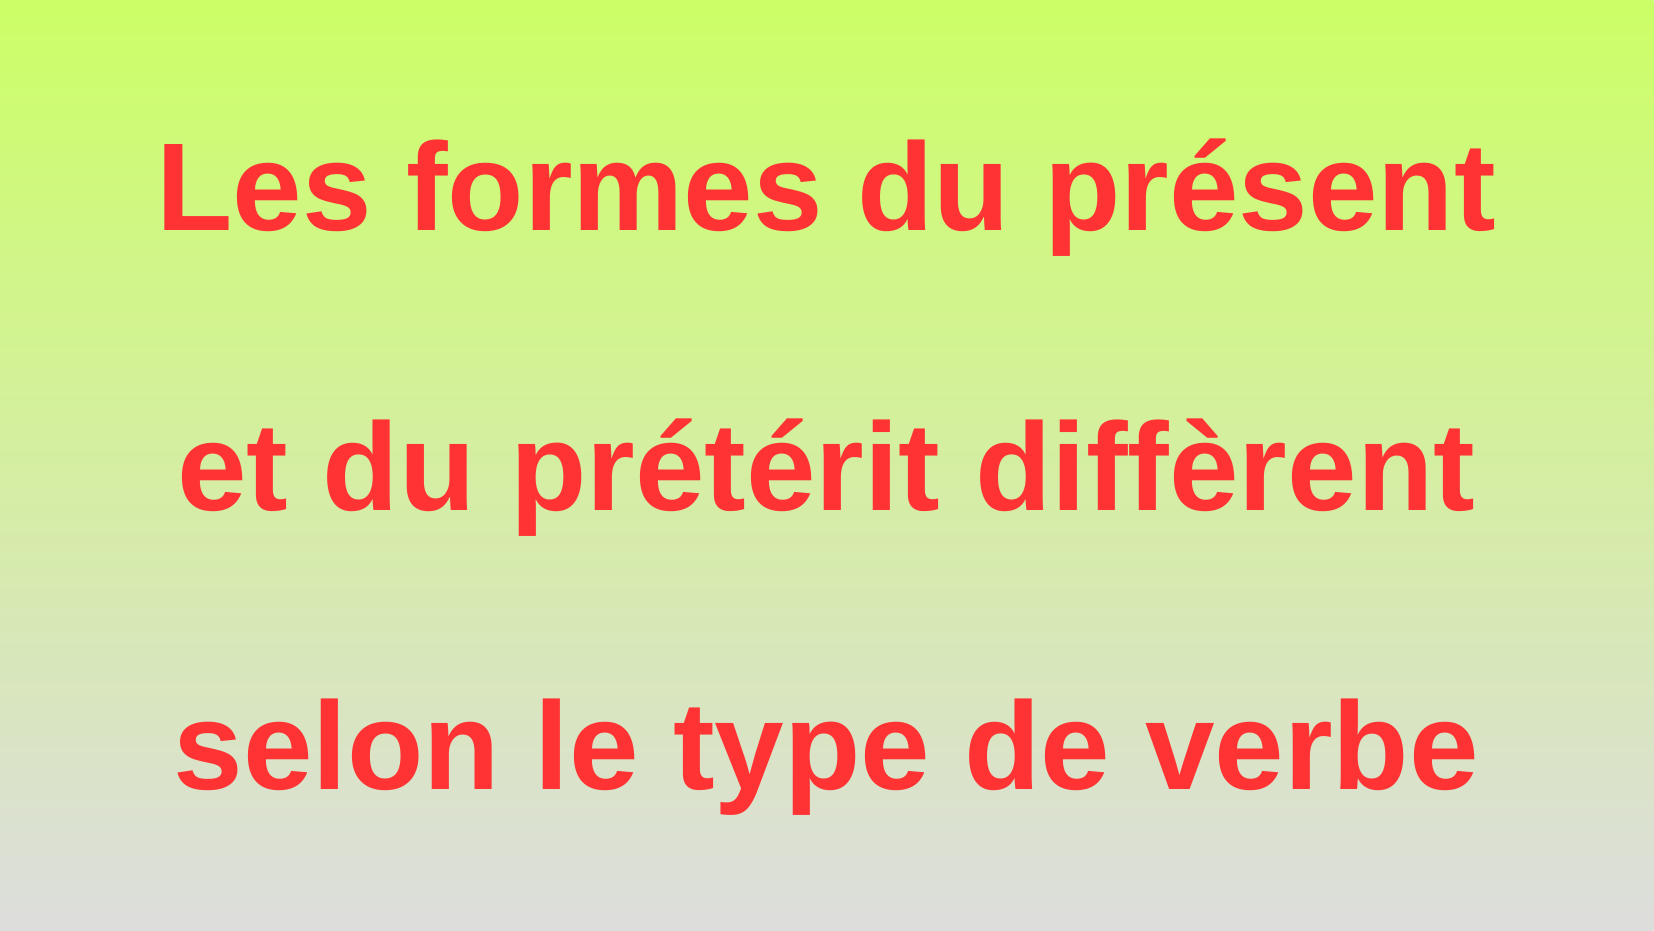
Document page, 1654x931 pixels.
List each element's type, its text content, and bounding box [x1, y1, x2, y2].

title Les formes du présent et du prétérit diffèrent selon le type de verbe [82, 47, 1571, 886]
